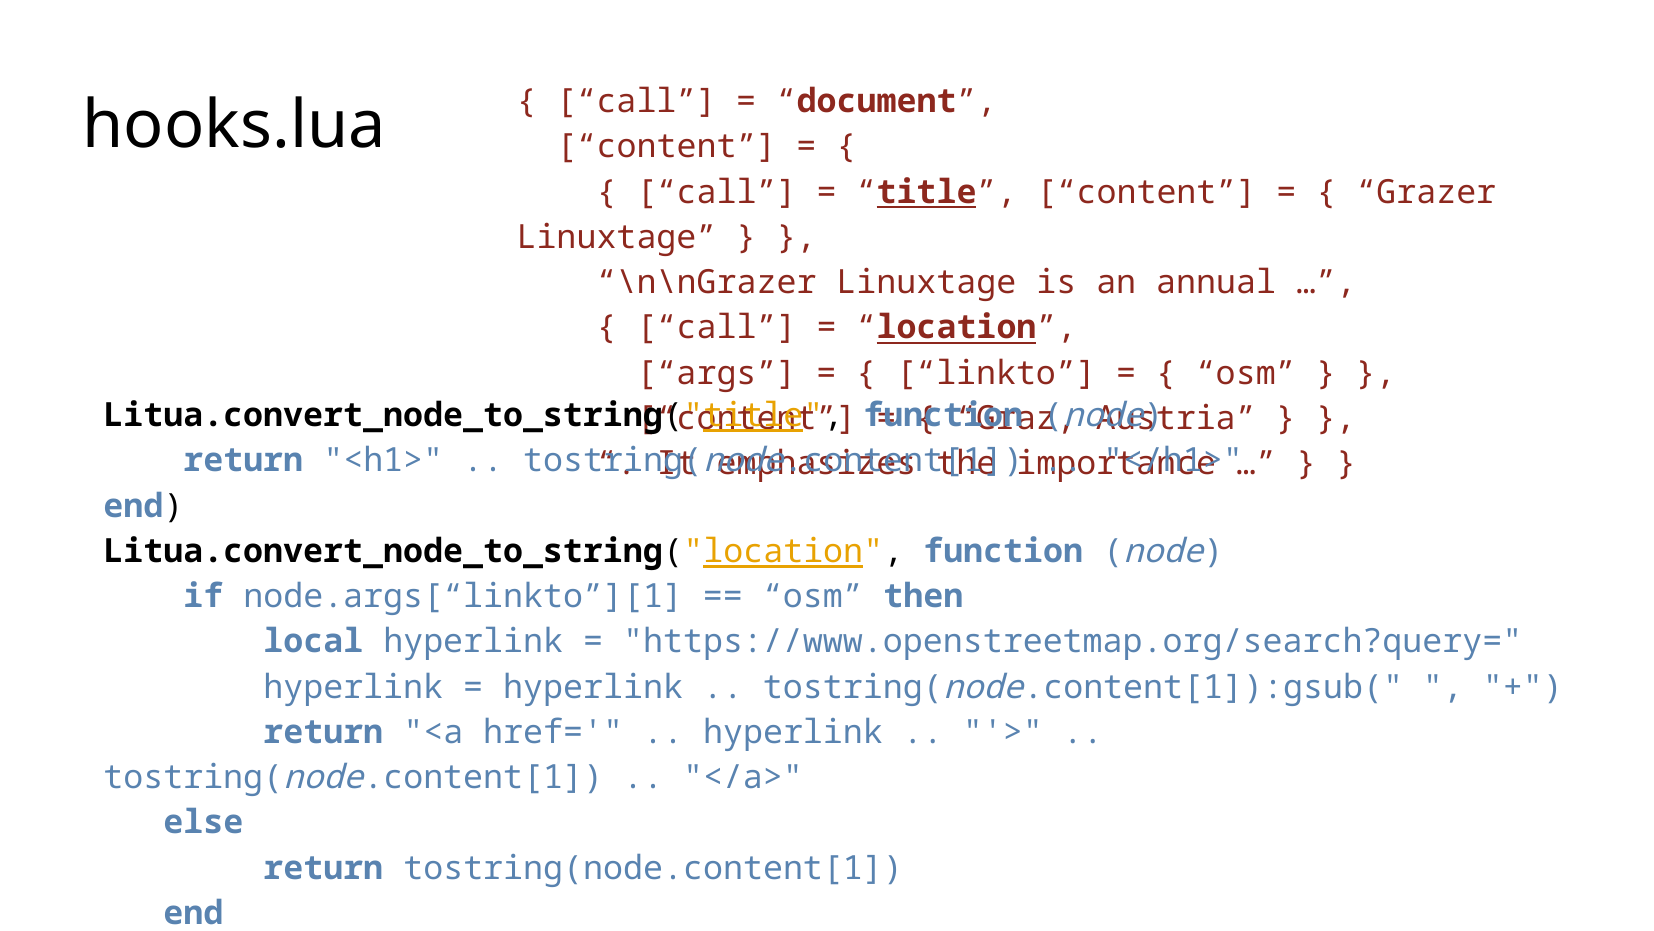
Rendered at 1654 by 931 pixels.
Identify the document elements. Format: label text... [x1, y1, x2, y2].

text_box { [“call”] = “document”, [“content”] = { { [“call”] = “title”, [“content”] = { “Grazer Linuxtage” } }, “\n\nGrazer Linuxtage is an annual …”, { [“call”] = “location”, [“args”] = { [“linkto”] = { “osm” } }, [“content”] = { “Graz, Austria” } }, “. It emphasizes the importance …” } } [501, 69, 1625, 384]
text_box Litua.convert_node_to_string("title", function (node) return "<h1>" .. tostring(node.content[1]) .. "</h1>" end) Litua.convert_node_to_string("location", function (node) if node.args[“linkto”][1] == “osm” then local hyperlink = "https://www.openstreetmap.org/search?query=" hyperlink = hyperlink .. tostring(node.content[1]):gsub(" ", "+") return "<a href='" .. hyperlink .. "'>" .. tostring(node.content[1]) .. "</a>" else return tostring(node.content[1]) end end) [88, 383, 1595, 798]
text_box hooks.lua [82, 37, 1571, 207]
